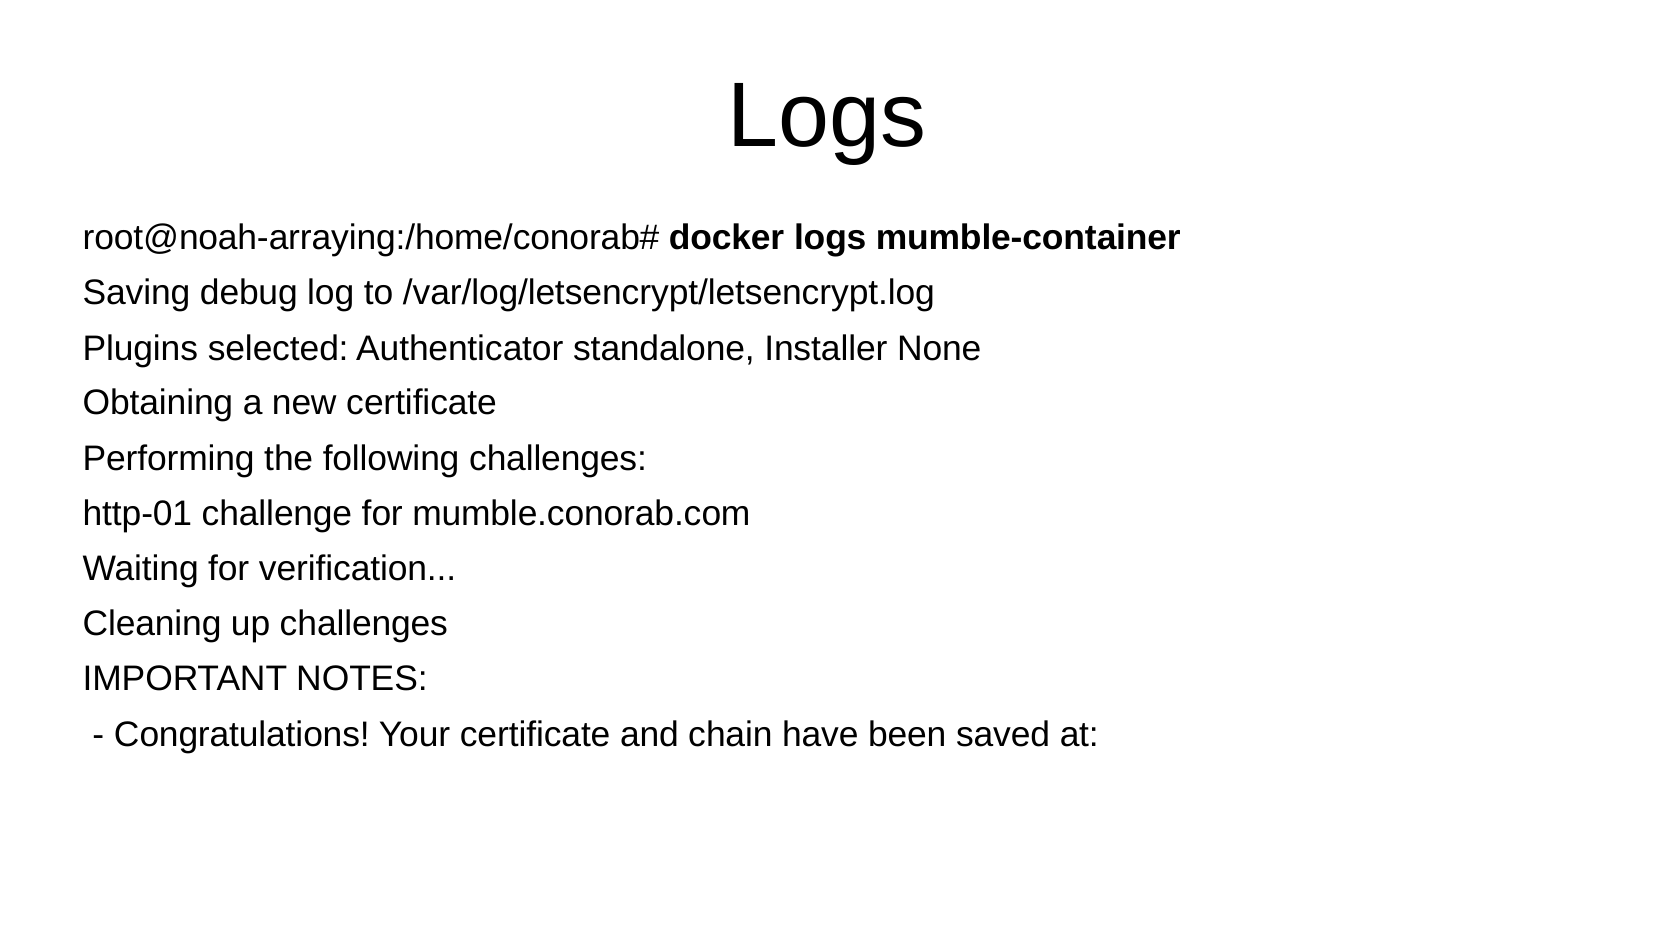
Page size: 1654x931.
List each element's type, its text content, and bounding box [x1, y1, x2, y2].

list root@noah-arraying:/home/conorab# docker logs mumble-container Saving debug log to /var/log/letsencrypt/letsencrypt.log Plugins selected: Authenticator standalone, Installer None Obtaining a new certificate Performing the following challenges: http-01 challenge for mumble.conorab.com Waiting for verification... Cleaning up challenges IMPORTANT NOTES: - Congratulations! Your certificate and chain have been saved at: [82, 217, 1571, 758]
title Logs [82, 37, 1571, 193]
